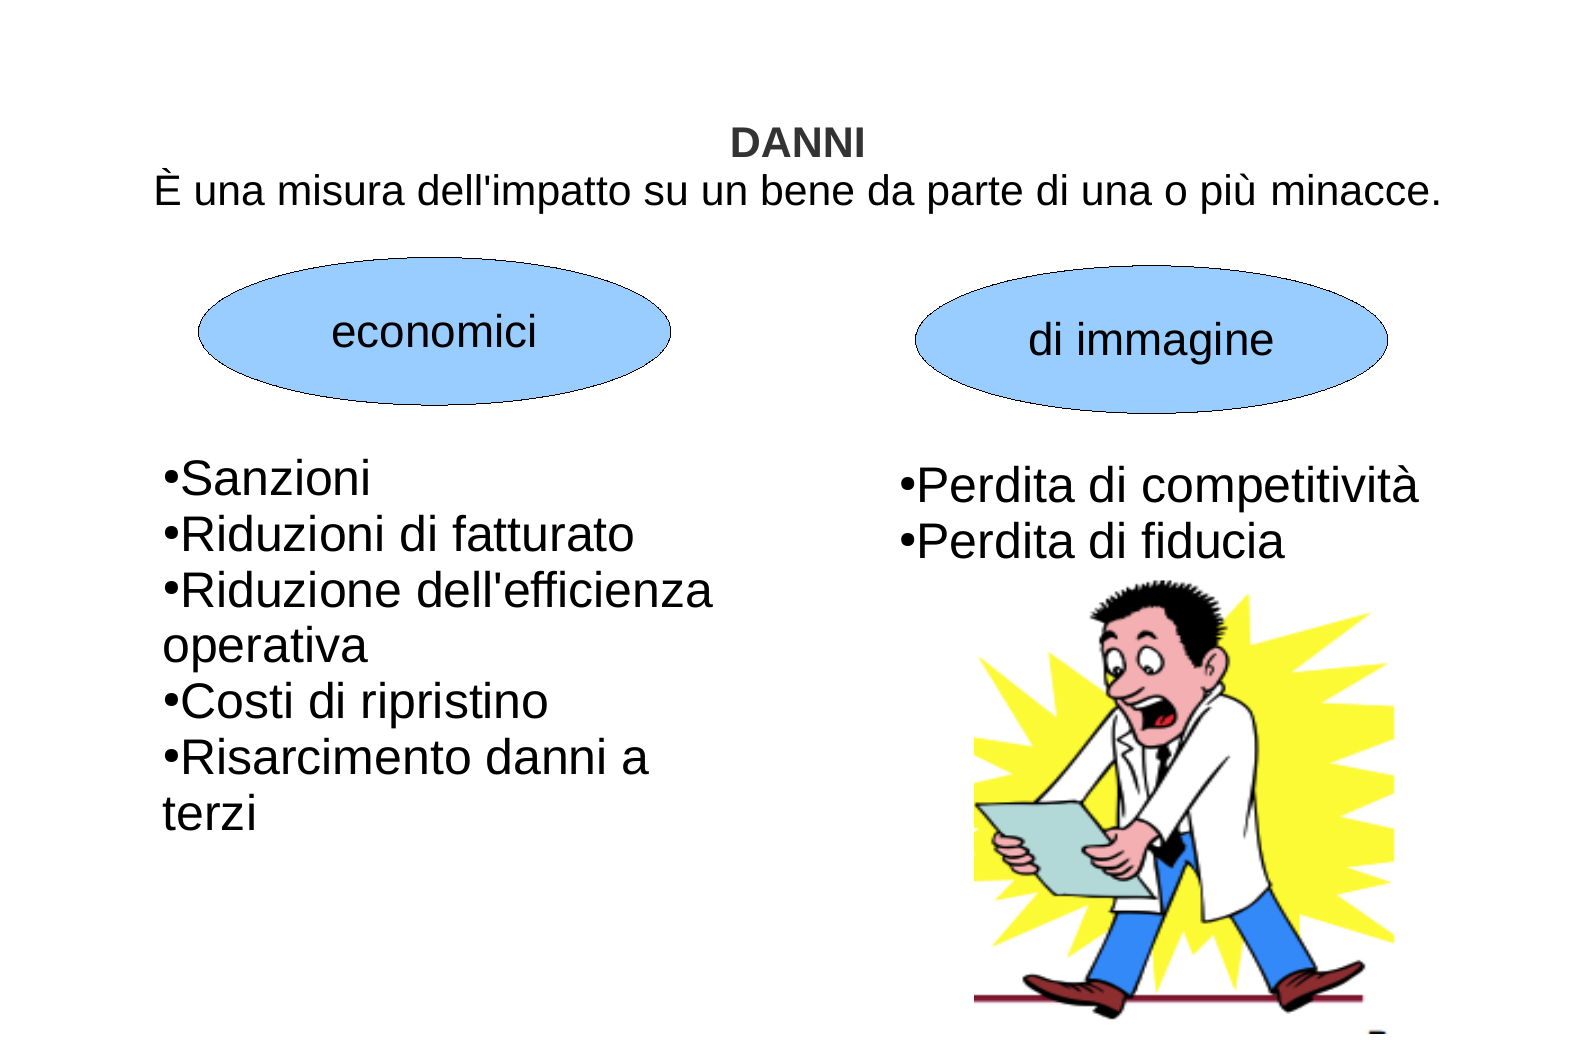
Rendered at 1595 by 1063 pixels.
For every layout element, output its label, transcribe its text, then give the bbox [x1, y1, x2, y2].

picture [974, 579, 1397, 1034]
text_box economici [198, 257, 671, 406]
title DANNI È una misura dell'impatto su un bene da parte di una o più minacce. [117, 78, 1479, 256]
text_box Perdita di competitività Perdita di fiducia [883, 450, 1475, 577]
text_box di immagine [915, 265, 1388, 414]
text_box Sanzioni Riduzioni di fatturato Riduzione dell'efficienza operativa Costi di ripristino Risarcimento danni a terzi [147, 442, 739, 890]
